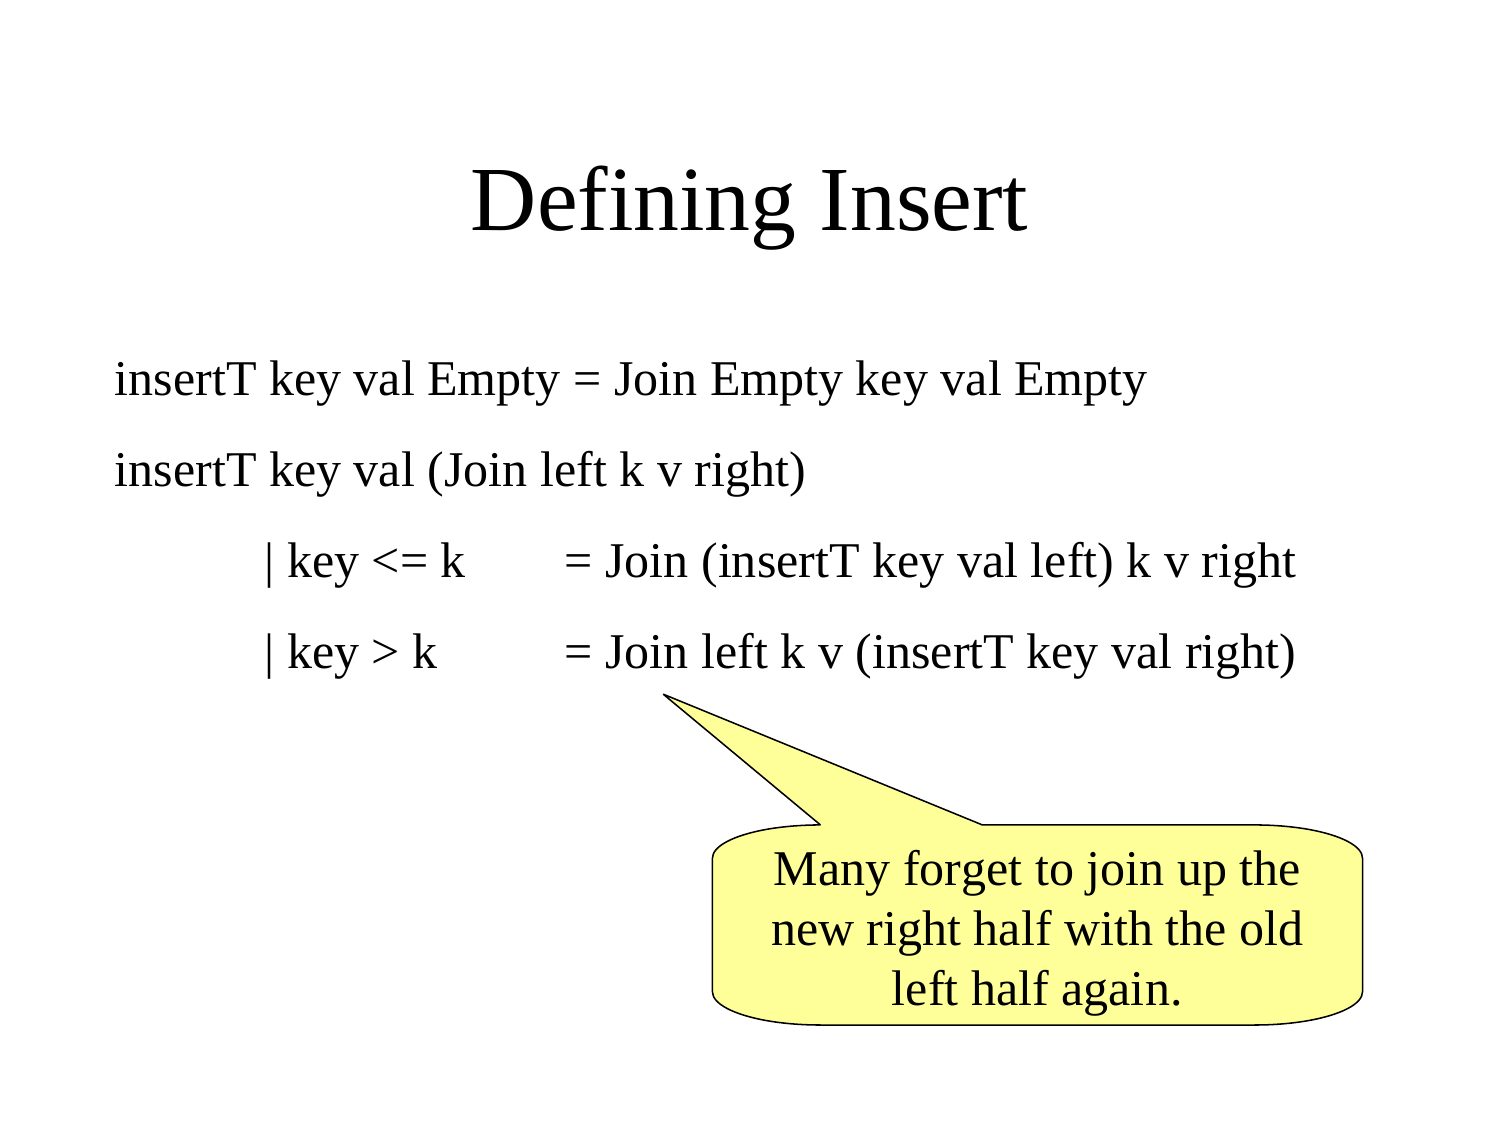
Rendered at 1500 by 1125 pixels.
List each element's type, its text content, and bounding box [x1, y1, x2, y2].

text_box Many forget to join up the new right half with the old left half again. [663, 694, 1363, 1026]
title Defining Insert [112, 99, 1388, 288]
text_box insertT key val Empty = Join Empty key val Empty insertT key val (Join left k v right) | key <= k = Join (insertT key val left) k v right | key > k = Join left k v (insertT key val right) [99, 337, 1401, 687]
